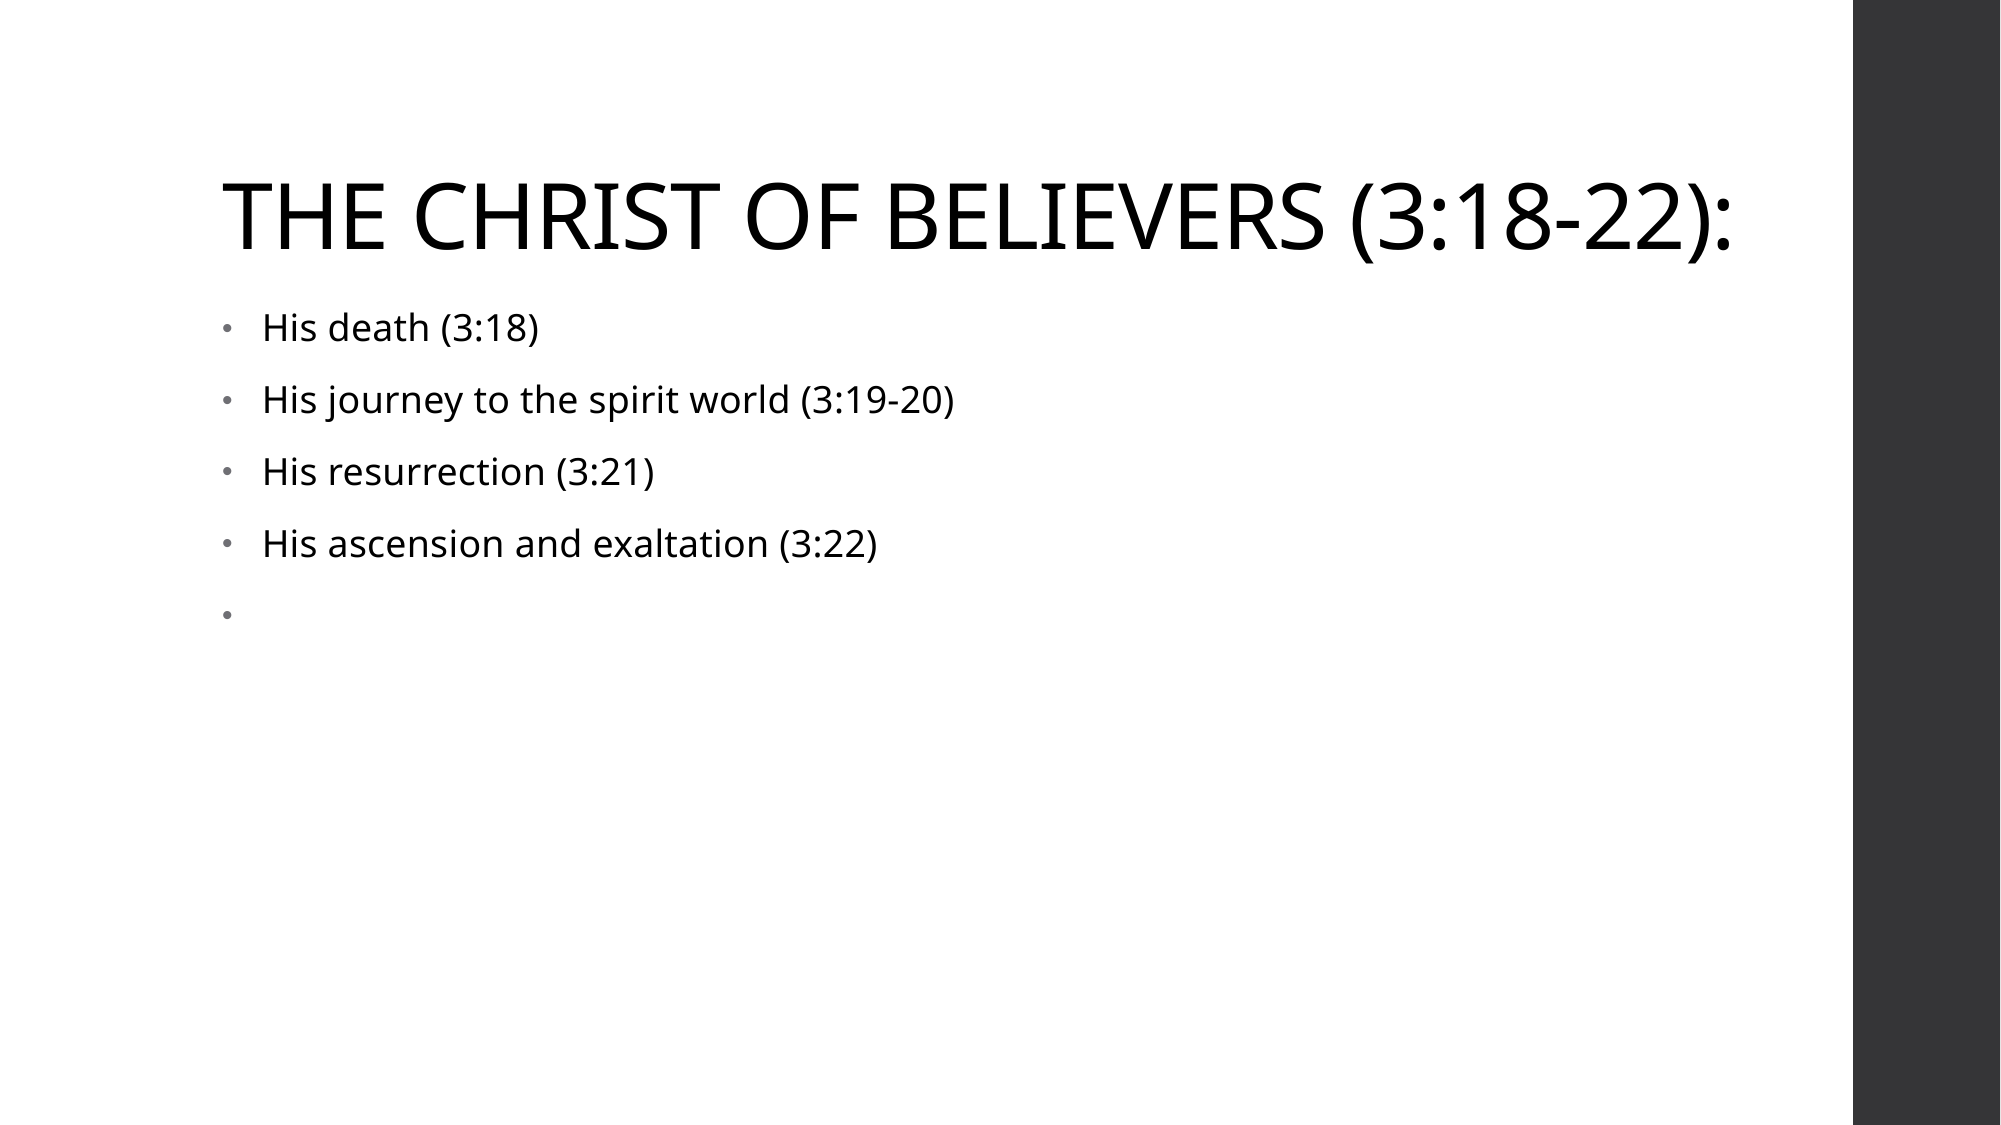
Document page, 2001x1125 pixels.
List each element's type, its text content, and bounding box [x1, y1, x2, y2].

list His death (3:18) His journey to the spirit world (3:19-20) His resurrection (3:21) His ascension and exaltation (3:22) [206, 299, 1617, 1014]
title THE CHRIST OF BELIEVERS (3:18-22): [206, 60, 1797, 278]
